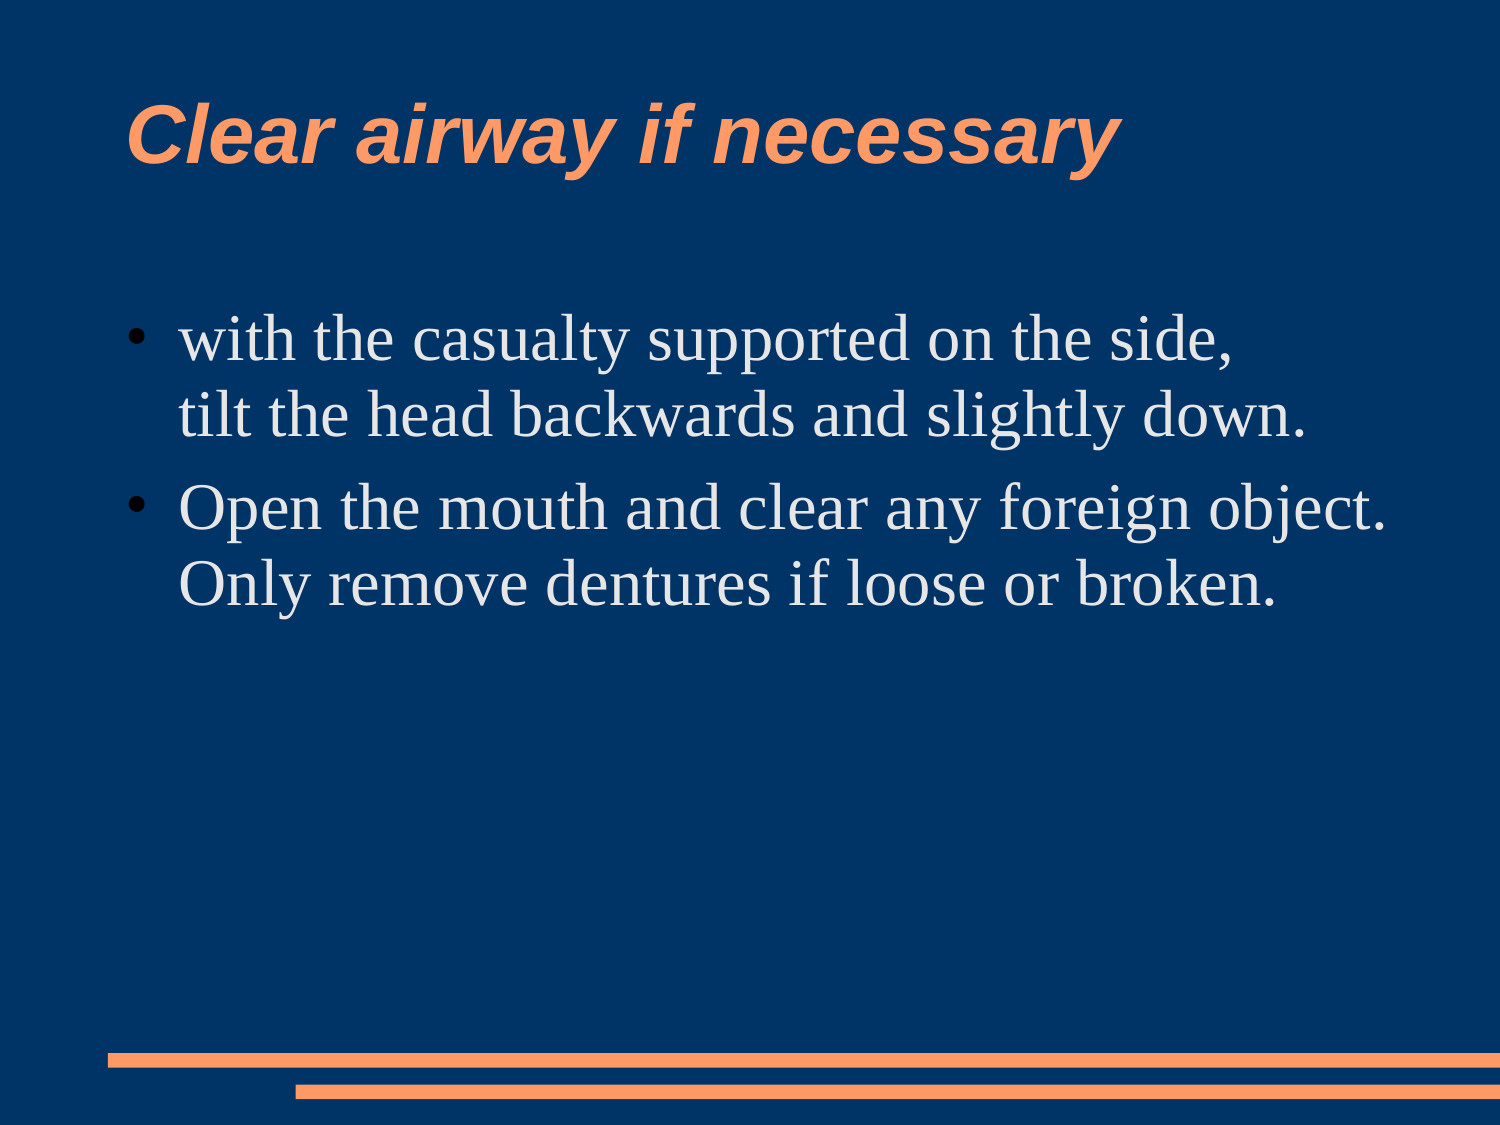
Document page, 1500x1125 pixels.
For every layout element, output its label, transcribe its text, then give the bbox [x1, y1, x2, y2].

list with the casualty supported on the side, tilt the head backwards and slightly down. Open the mouth and clear any foreign object. Only remove dentures if loose or broken. [110, 292, 1416, 1043]
title Clear airway if necessary [110, 34, 1392, 238]
